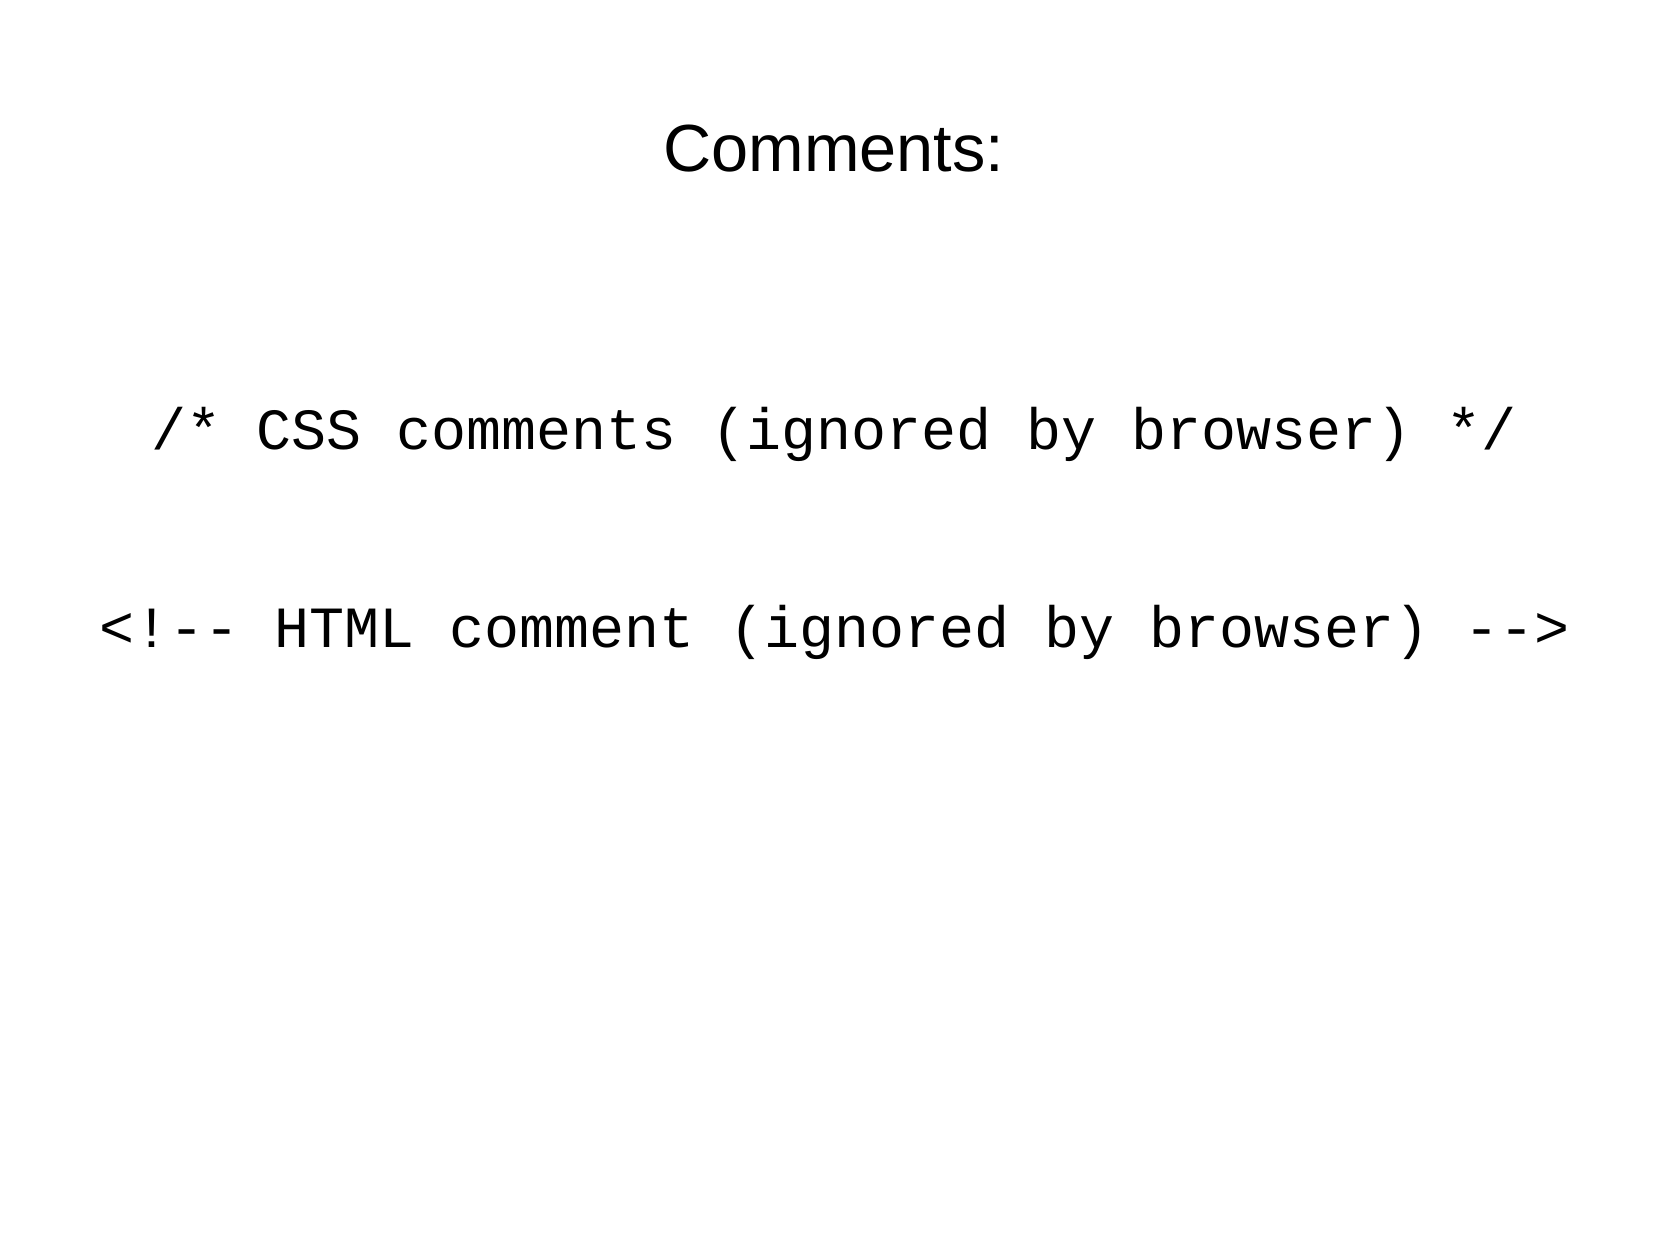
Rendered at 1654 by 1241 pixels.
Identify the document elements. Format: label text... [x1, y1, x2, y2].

subtitle Comments: /* CSS comments (ignored by browser) */ <!-- HTML comment (ignored by browser) --> [90, 110, 1579, 666]
